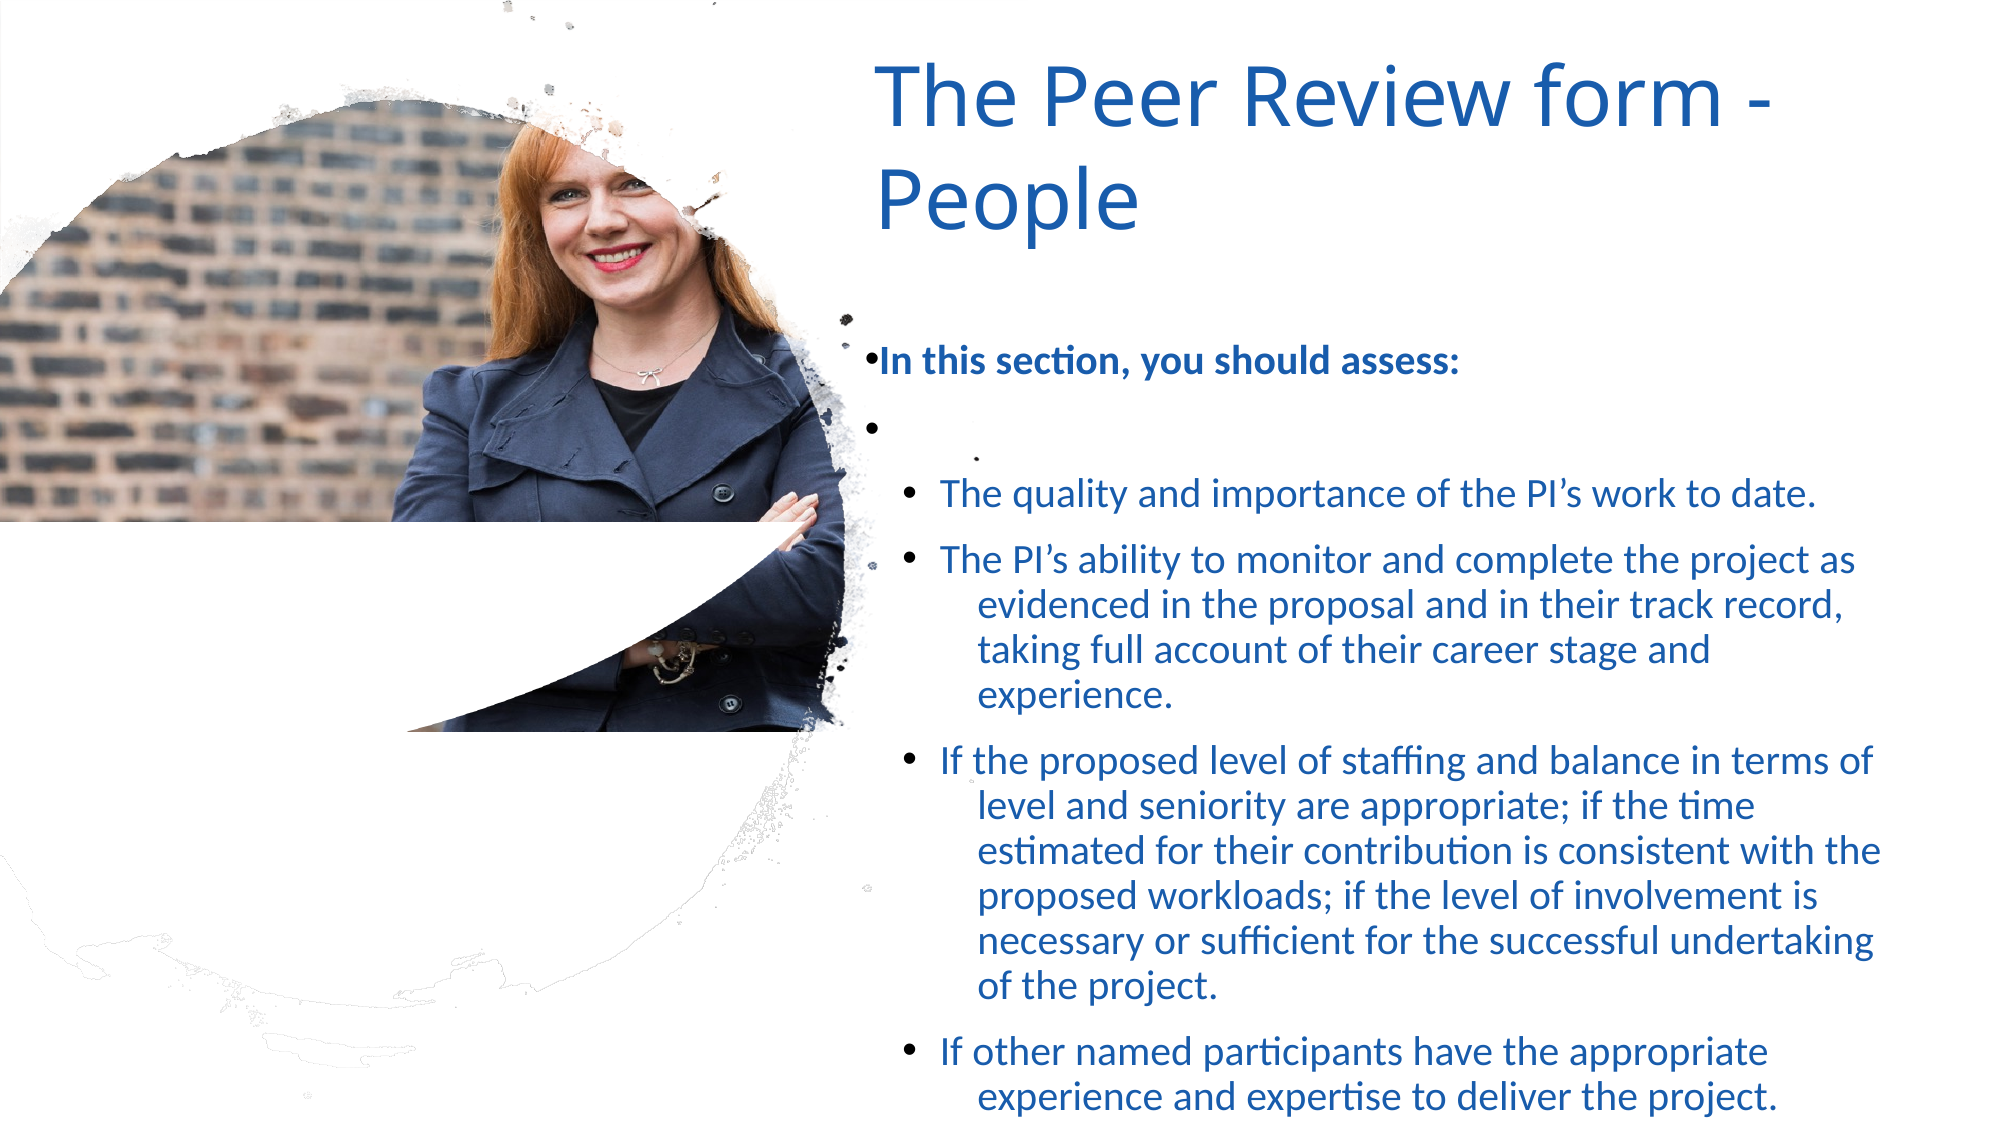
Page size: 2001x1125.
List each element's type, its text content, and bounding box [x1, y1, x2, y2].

picture [0, 0, 2000, 1125]
text_box The Peer Review form - People [859, 28, 2000, 267]
text_box In this section, you should assess: The quality and importance of the PI’s work to date. The PI’s ability to monitor and complete the project as evidenced in the proposal and in their track record, taking full account of their career stage and experience. If the proposed level of staffing and balance in terms of level and seniority are appropriate; if the time estimated for their contribution is consistent with the proposed workloads; if the level of involvement is necessary or sufficient for the successful undertaking of the project. If other named participants have the appropriate experience and expertise to deliver the project. [849, 331, 1919, 929]
